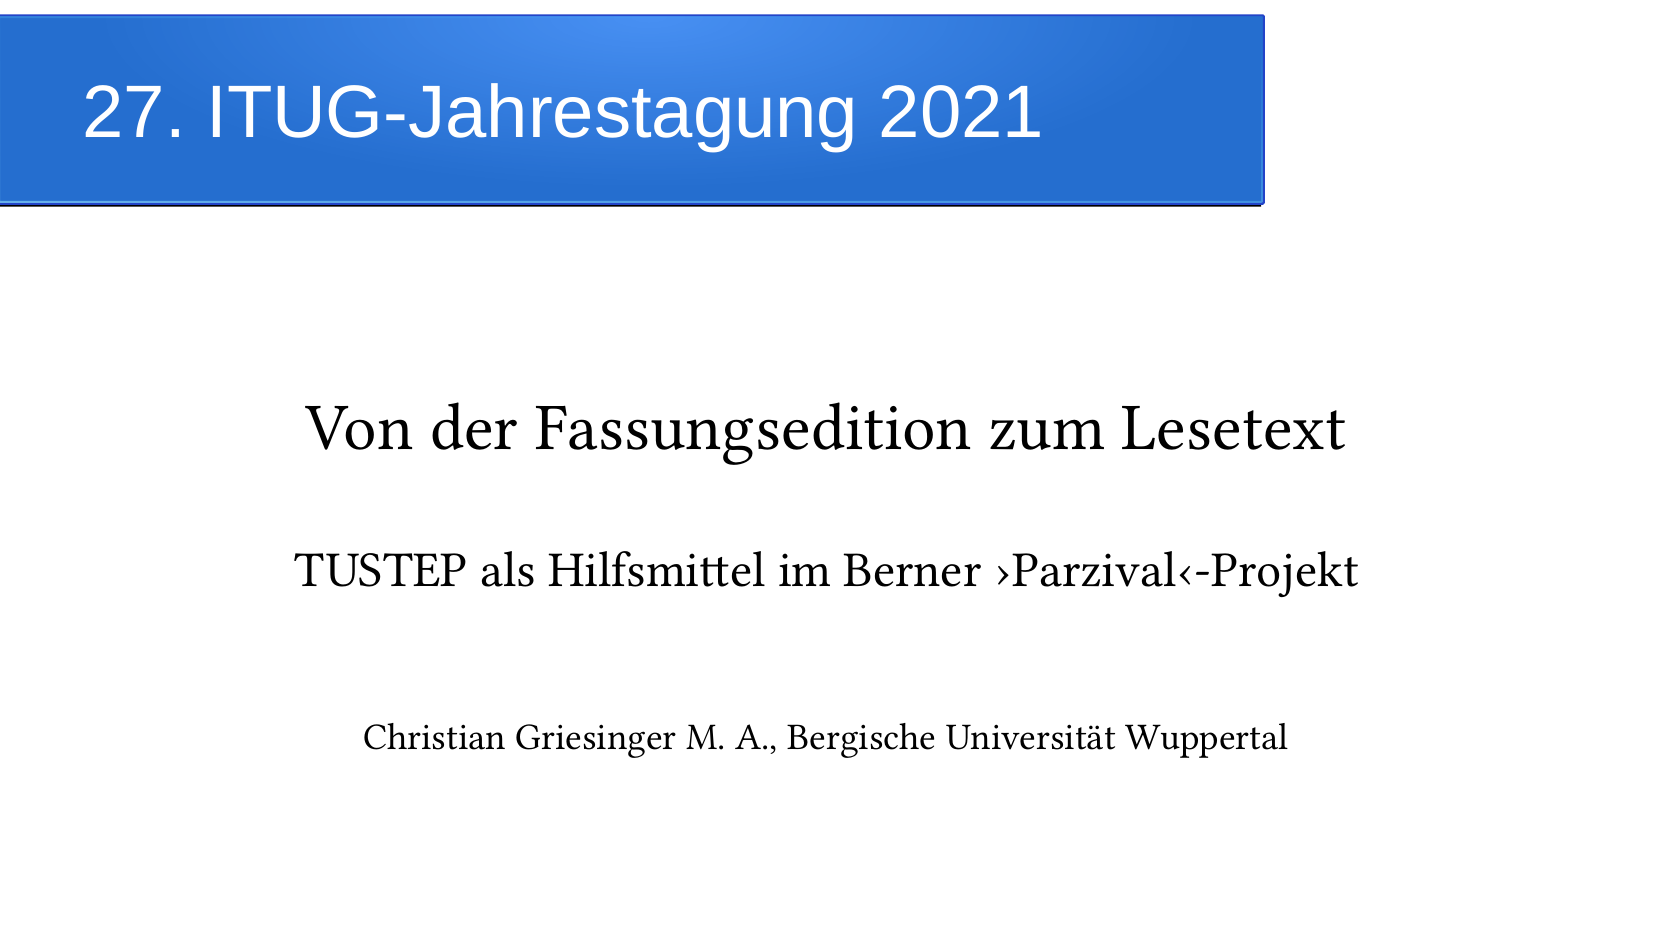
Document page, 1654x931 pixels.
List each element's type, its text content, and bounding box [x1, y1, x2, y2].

subtitle Von der Fassungsedition zum Lesetext TUSTEP als Hilfsmittel im Berner ›Parzival‹-Projekt [82, 224, 1571, 764]
text_box Christian Griesinger M. A., Bergische Universität Wuppertal [118, 708, 1536, 767]
title 27. ITUG-Jahrestagung 2021 [82, 35, 1235, 189]
